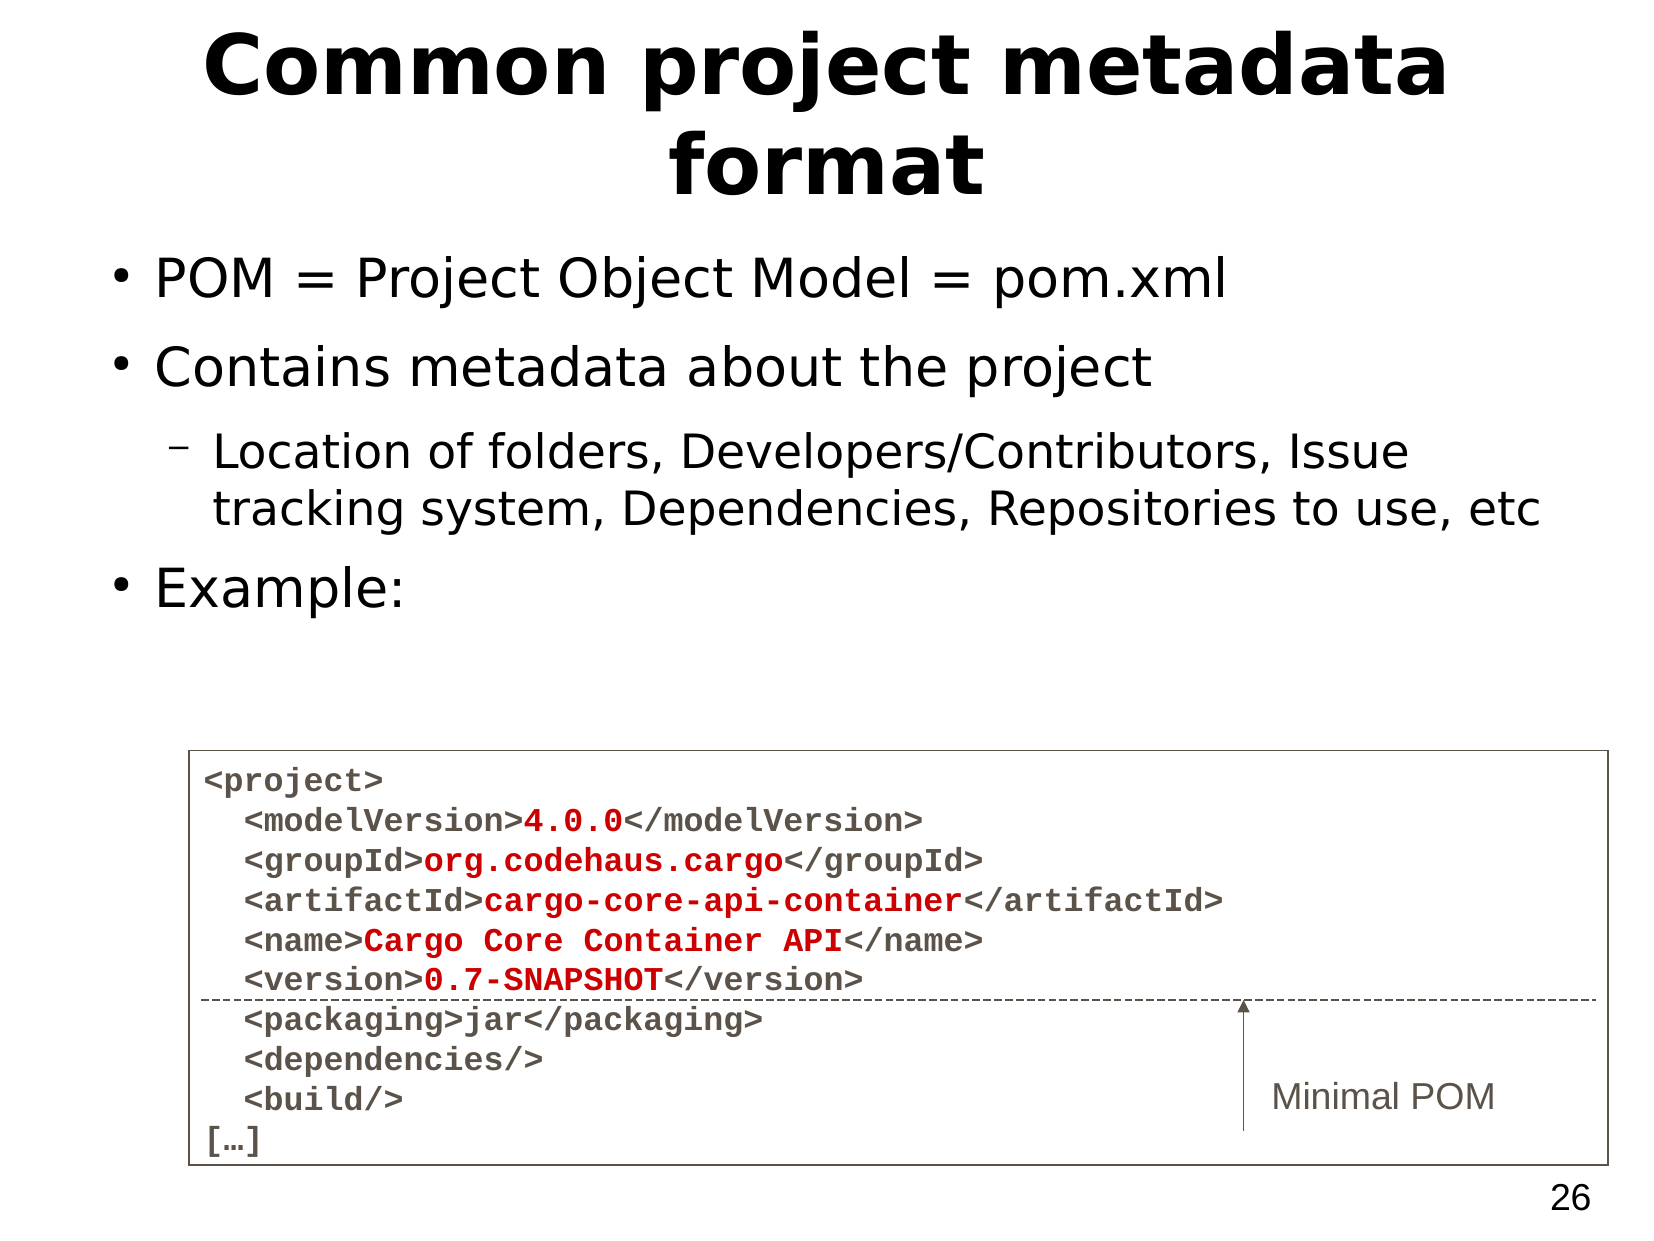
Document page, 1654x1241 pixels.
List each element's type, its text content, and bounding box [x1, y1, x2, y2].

title Common project metadata format [82, 72, 1571, 219]
text_box Minimal POM [1256, 1063, 1543, 1125]
list POM = Project Object Model = pom.xml Contains metadata about the project Location of folders, Developers/Contributors, Issue tracking system, Dependencies, Repositories to use, etc Example: [82, 236, 1571, 674]
text_box <project> <modelVersion>4.0.0</modelVersion> <groupId>org.codehaus.cargo</groupId> <artifactId>cargo-core-api-container</artifactId> <name>Cargo Core Container API</name> <version>0.7-SNAPSHOT</version> <packaging>jar</packaging> <dependencies/> <build/> […] [188, 750, 1609, 1165]
